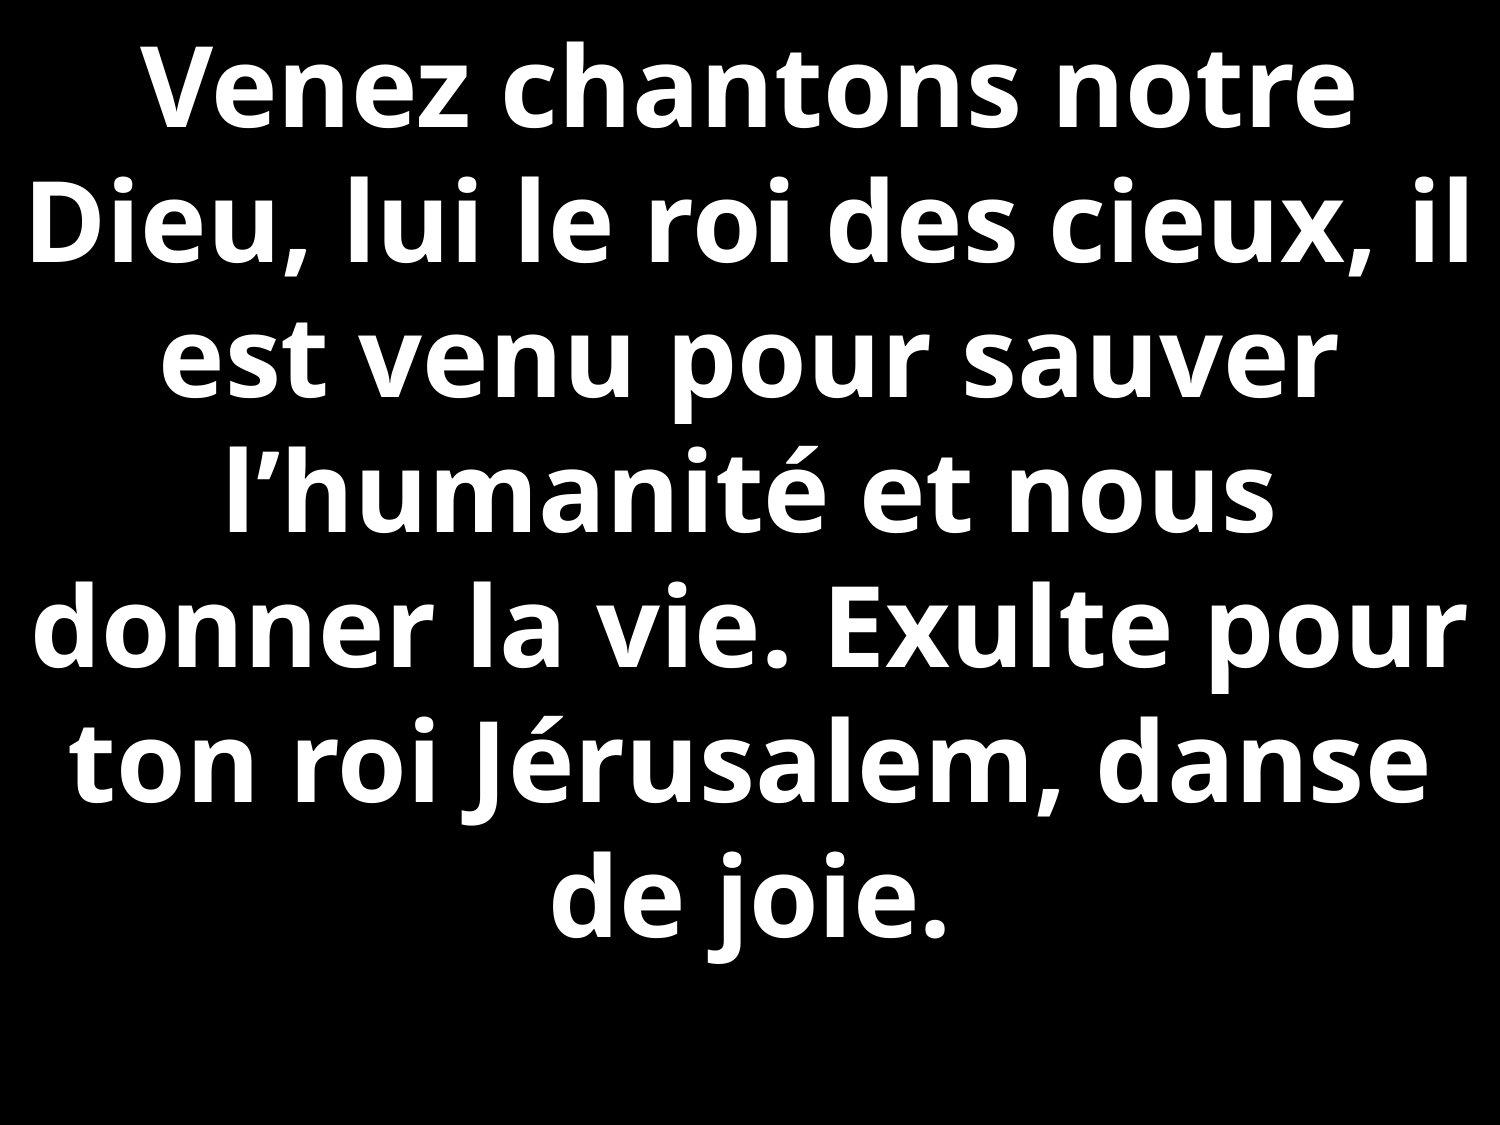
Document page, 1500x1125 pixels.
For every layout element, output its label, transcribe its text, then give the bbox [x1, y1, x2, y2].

list Venez chantons notre Dieu, lui le roi des cieux, il est venu pour sauver l’humanité et nous donner la vie. Exulte pour ton roi Jérusalem, danse de joie. [5, 7, 1495, 1118]
